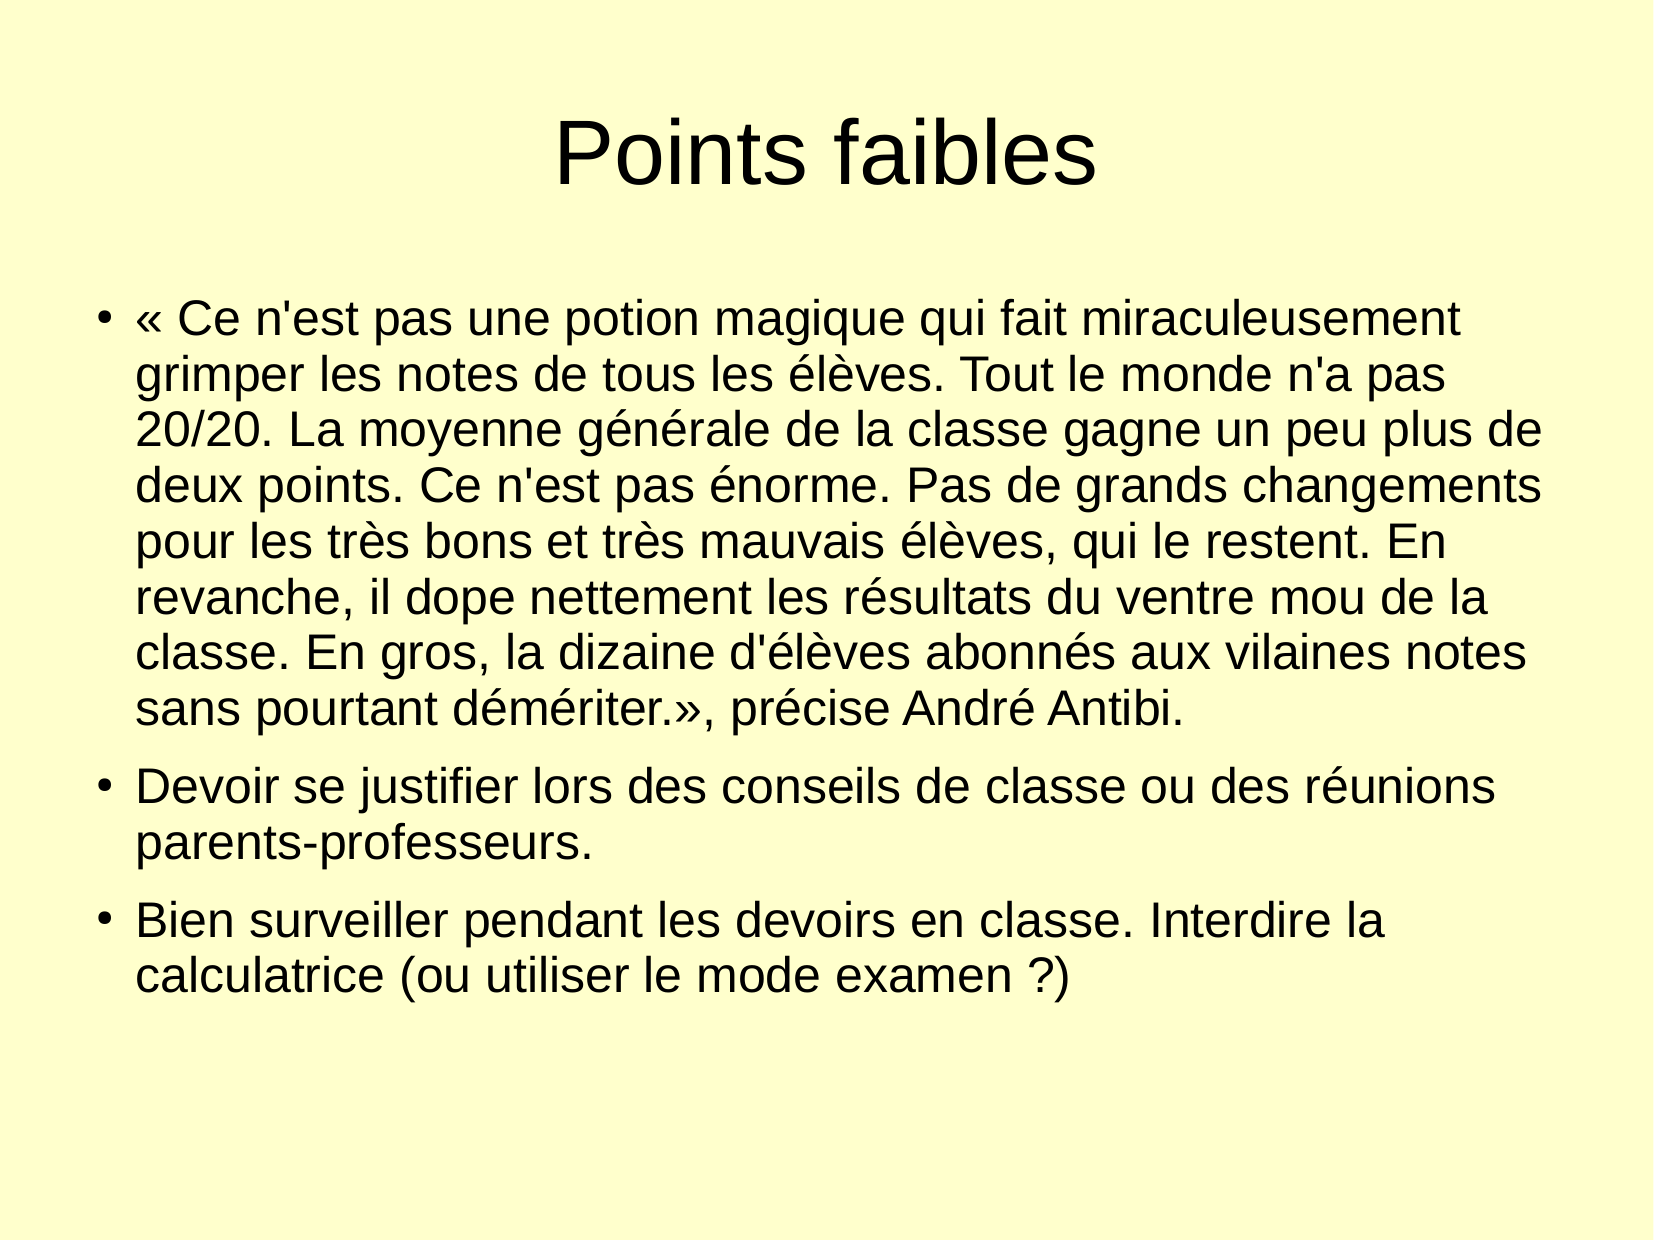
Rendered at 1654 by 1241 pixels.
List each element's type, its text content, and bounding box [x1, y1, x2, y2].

list « Ce n'est pas une potion magique qui fait miraculeusement grimper les notes de tous les élèves. Tout le monde n'a pas 20/20. La moyenne générale de la classe gagne un peu plus de deux points. Ce n'est pas énorme. Pas de grands changements pour les très bons et très mauvais élèves, qui le restent. En revanche, il dope nettement les résultats du ventre mou de la classe. En gros, la dizaine d'élèves abonnés aux vilaines notes sans pourtant démériter.», précise André Antibi. Devoir se justifier lors des conseils de classe ou des réunions parents-professeurs. Bien surveiller pendant les devoirs en classe. Interdire la calculatrice (ou utiliser le mode examen ?) [82, 290, 1571, 1010]
title Points faibles [82, 49, 1571, 257]
